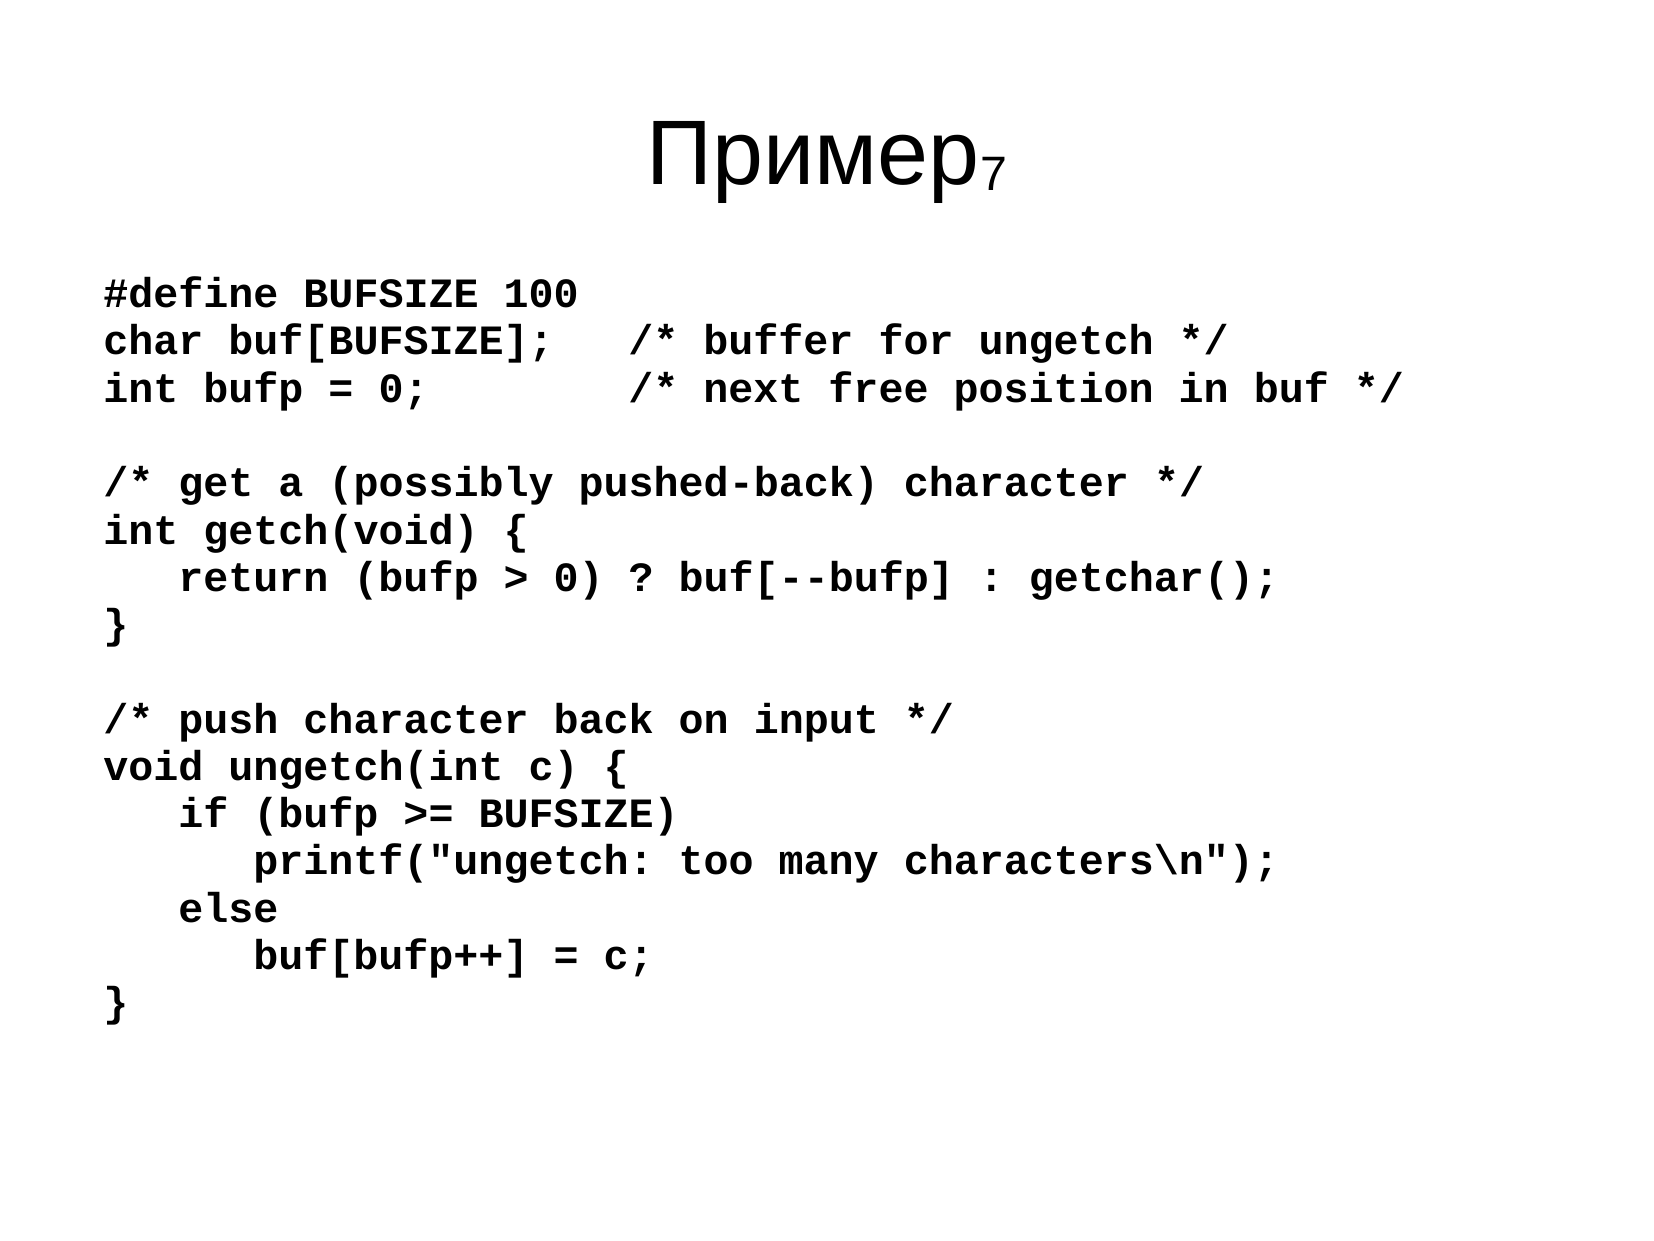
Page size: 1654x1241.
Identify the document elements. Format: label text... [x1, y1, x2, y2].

text_box #define BUFSIZE 100 char buf[BUFSIZE]; /* buffer for ungetch */ int bufp = 0; /* next free position in buf */ /* get a (possibly pushed-back) character */ int getch(void) { return (bufp > 0) ? buf[--bufp] : getchar(); } /* push character back on input */ void ungetch(int c) { if (bufp >= BUFSIZE) printf("ungetch: too many characters\n"); else buf[bufp++] = c; } [88, 265, 1625, 1045]
title Пример7 [82, 49, 1571, 257]
